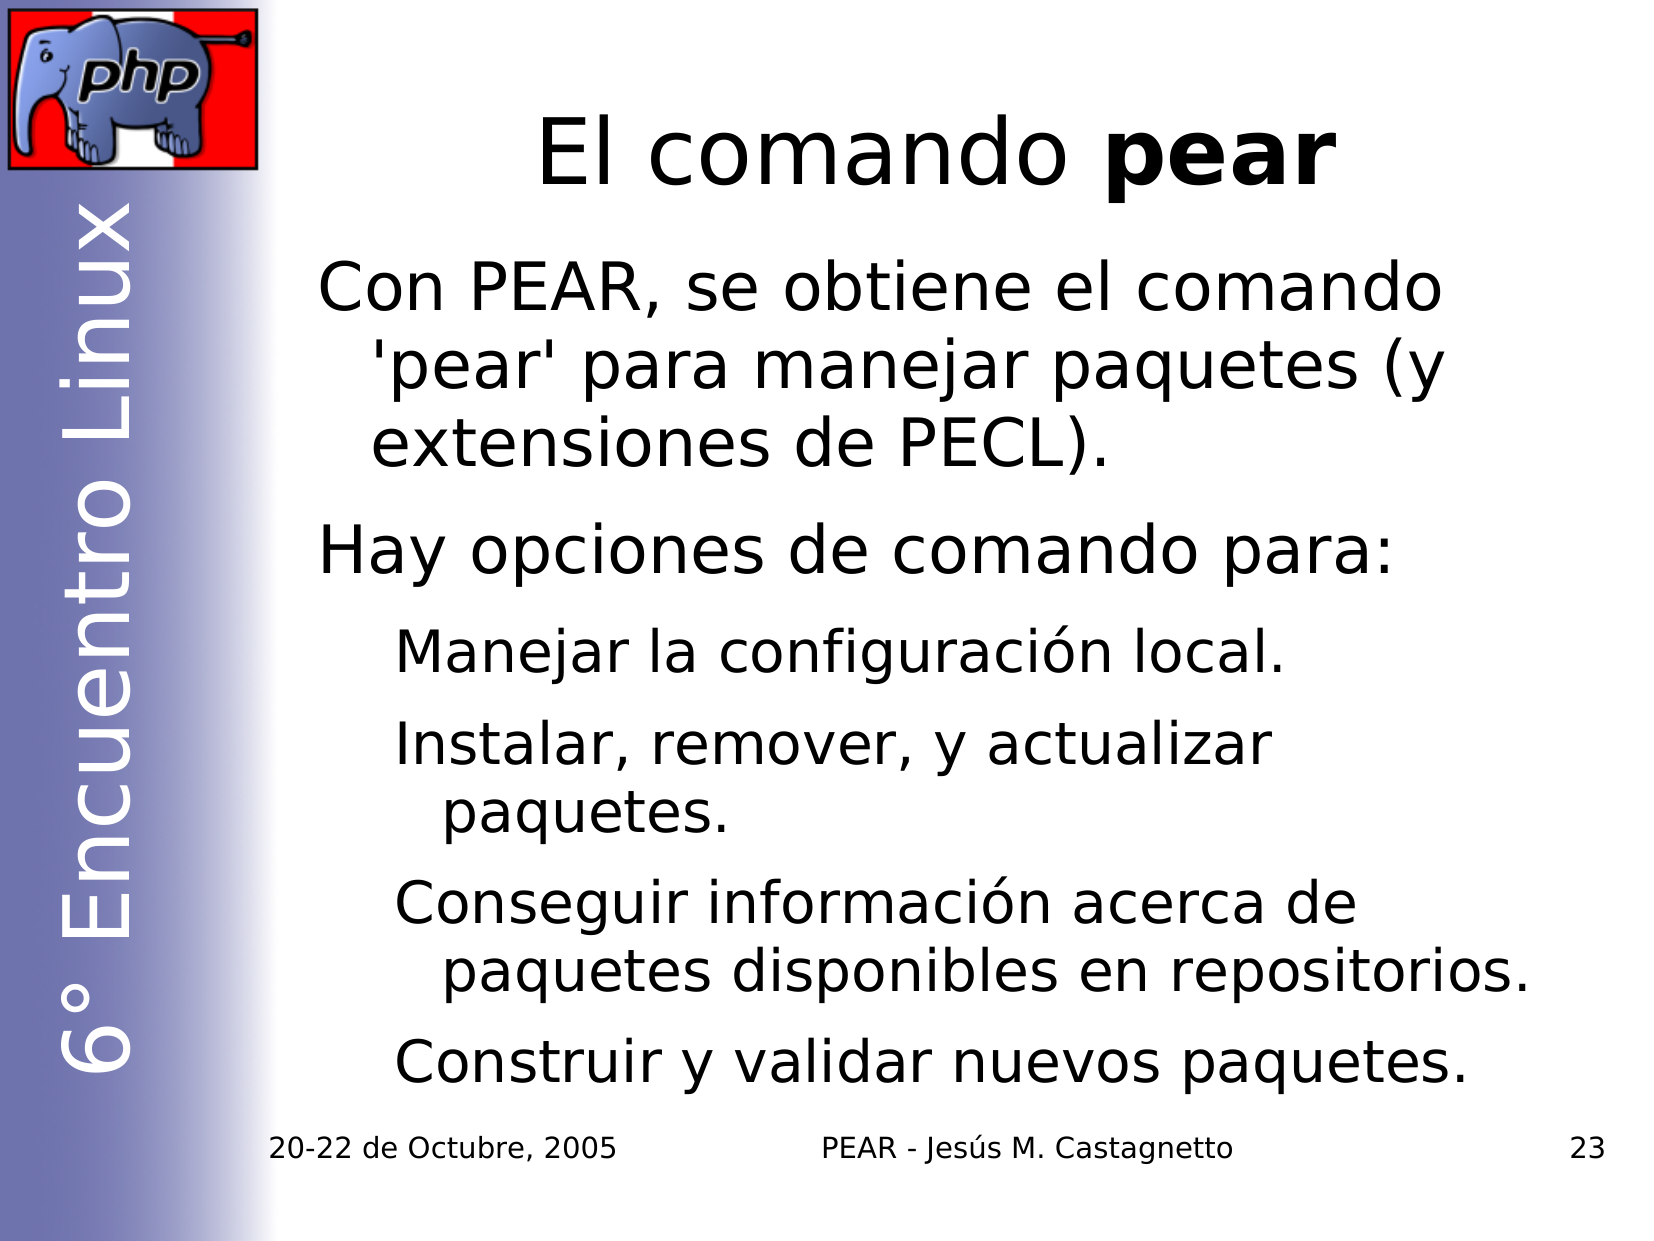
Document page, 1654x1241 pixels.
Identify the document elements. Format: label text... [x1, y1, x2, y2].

title El comando pear [300, 49, 1571, 248]
picture [0, 0, 1654, 1241]
list Con PEAR, se obtiene el comando 'pear' para manejar paquetes (y extensiones de PECL). Hay opciones de comando para: Manejar la configuración local. Instalar, remover, y actualizar paquetes. Conseguir información acerca de paquetes disponibles en repositorios. Construir y validar nuevos paquetes. [300, 248, 1571, 1097]
